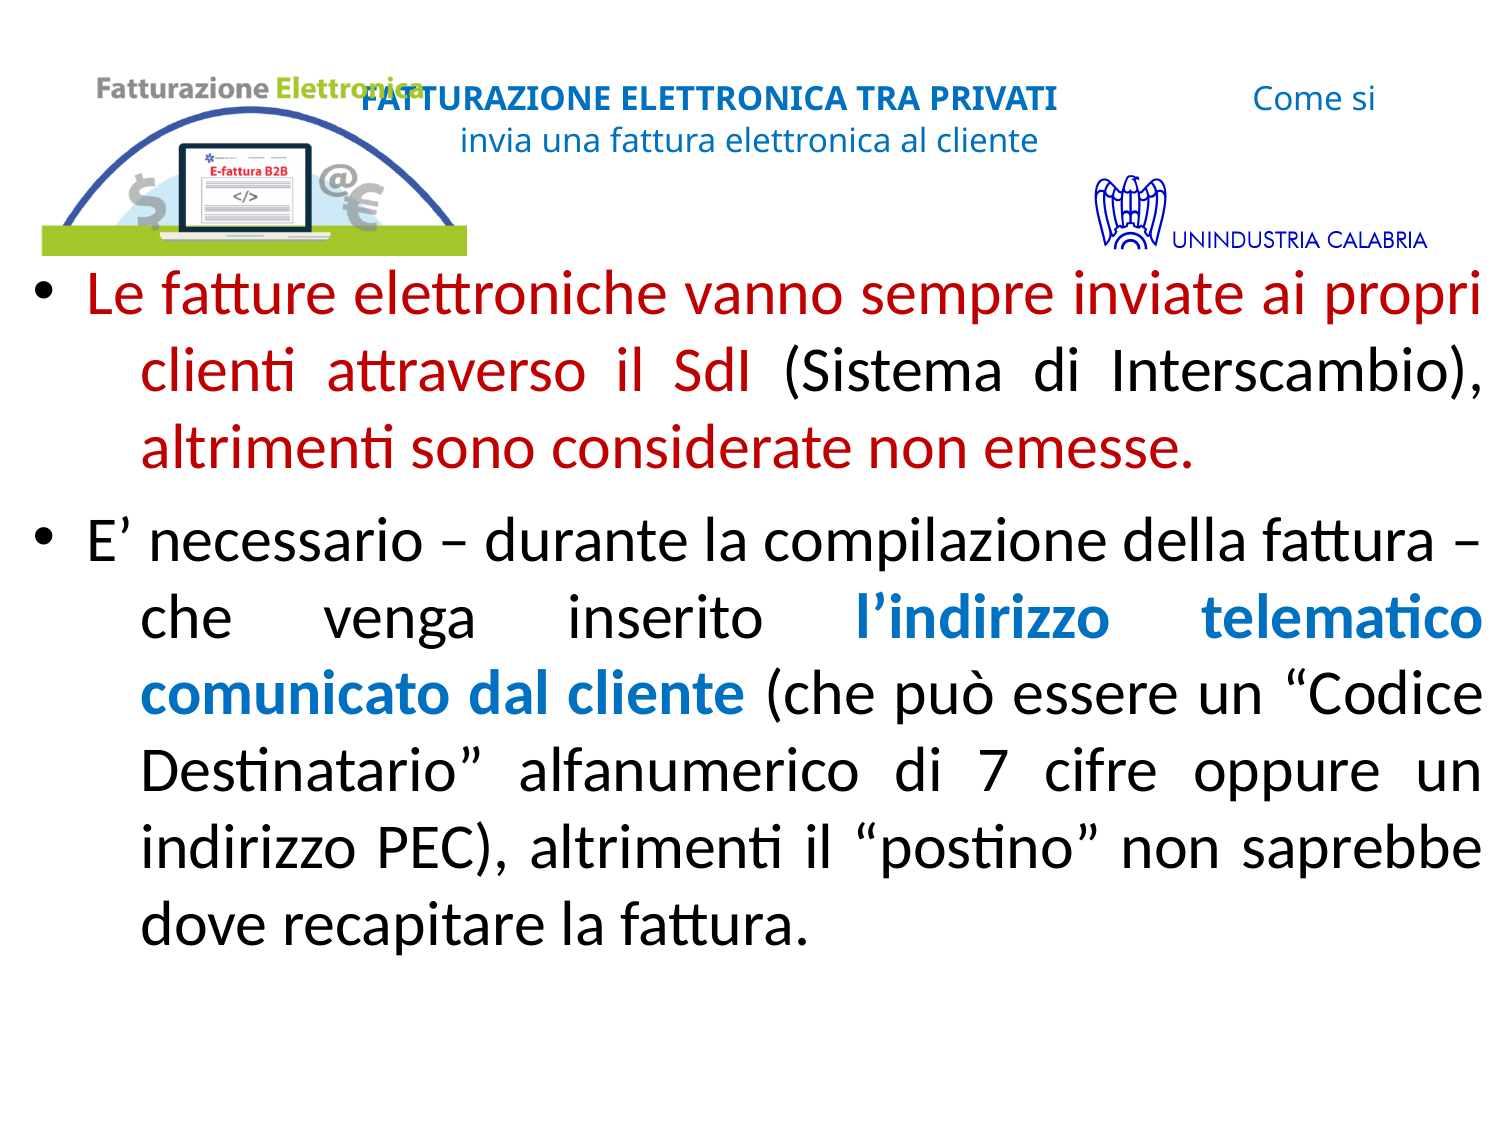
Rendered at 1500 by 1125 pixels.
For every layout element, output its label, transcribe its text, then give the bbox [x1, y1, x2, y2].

list Le fatture elettroniche vanno sempre inviate ai propri clienti attraverso il SdI (Sistema di Interscambio), altrimenti sono considerate non emesse. E’ necessario – durante la compilazione della fattura – che venga inserito l’indirizzo telematico comunicato dal cliente (che può essere un “Codice Destinatario” alfanumerico di 7 cifre oppure un indirizzo PEC), altrimenti il “postino” non saprebbe dove recapitare la fattura. [17, 243, 1500, 1035]
picture [41, 66, 467, 256]
title FATTURAZIONE ELETTRONICA TRA PRIVATI Come si invia una fattura elettronica al cliente [75, 45, 1426, 233]
picture [1092, 172, 1429, 251]
